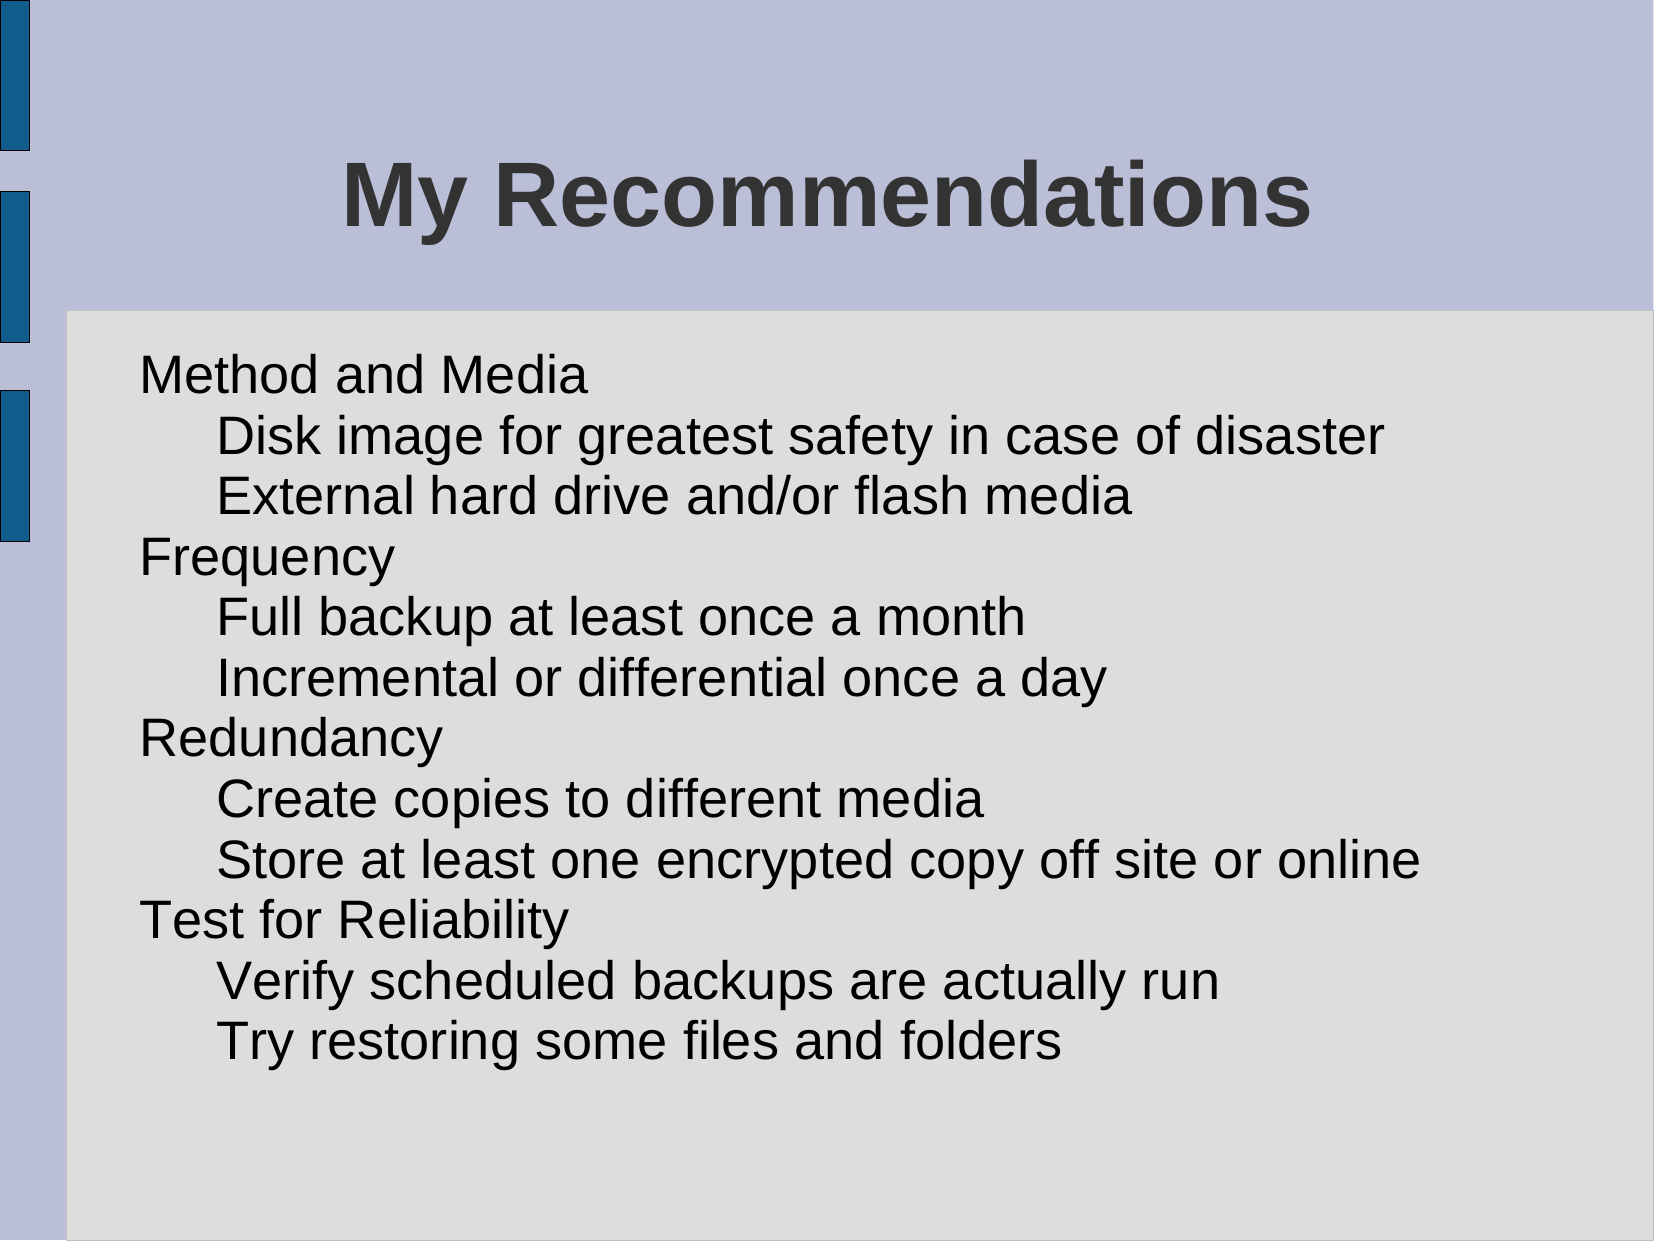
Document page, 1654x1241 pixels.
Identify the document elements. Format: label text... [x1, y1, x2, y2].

title My Recommendations [121, 91, 1534, 299]
list Method and Media Disk image for greatest safety in case of disaster External hard drive and/or flash media Frequency Full backup at least once a month Incremental or differential once a day Redundancy Create copies to different media Store at least one encrypted copy off site or online Test for Reliability Verify scheduled backups are actually run Try restoring some files and folders [121, 344, 1534, 1127]
